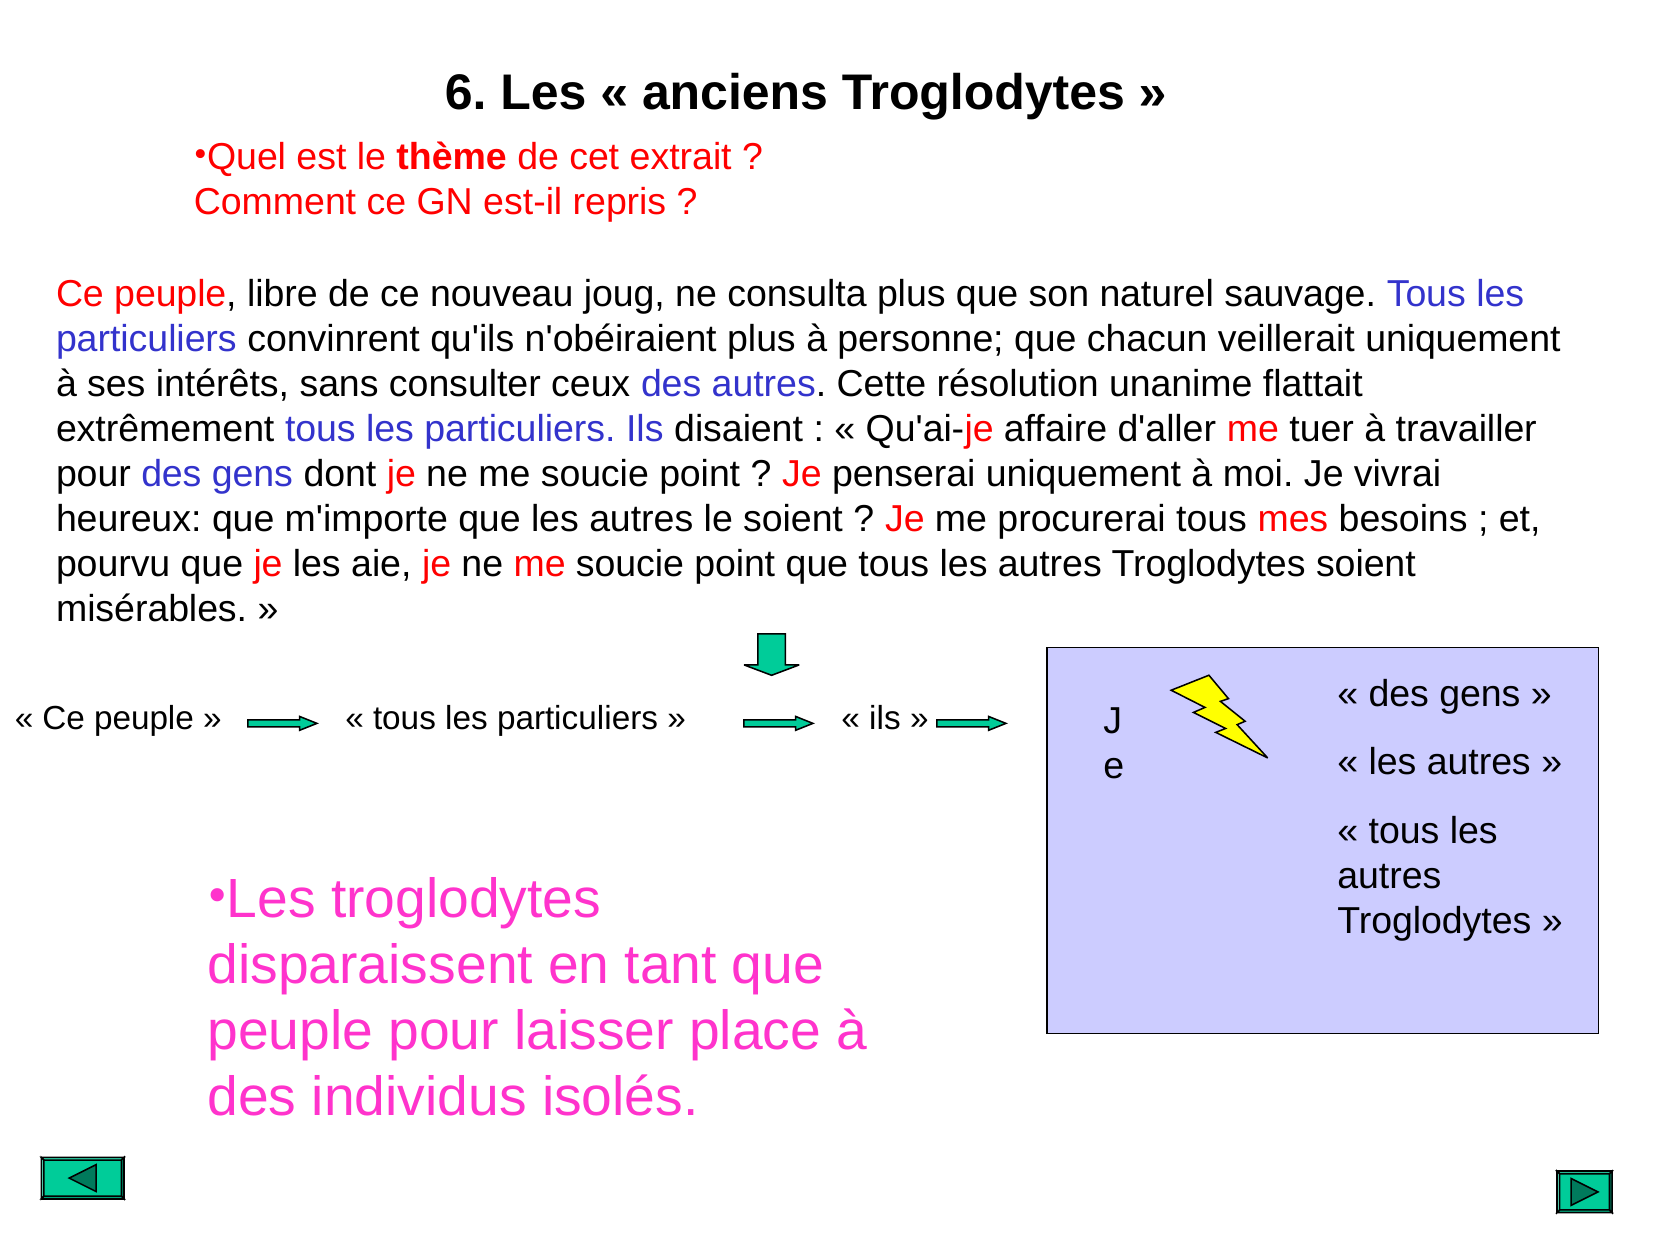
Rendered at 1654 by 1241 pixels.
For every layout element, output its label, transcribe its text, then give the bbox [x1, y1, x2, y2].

text_box Quel est le thème de cet extrait ? Comment ce GN est-il repris ? [179, 123, 910, 230]
text_box [1047, 647, 1599, 1034]
text_box « Ce peuple » [0, 688, 290, 745]
title 6. Les « anciens Troglodytes » [358, 41, 1254, 138]
text_box Les troglodytes disparaissent en tant que peuple pour laisser place à des individus isolés. [192, 854, 924, 1135]
text_box Ce peuple, libre de ce nouveau joug, ne consulta plus que son naturel sauvage. Tous les particuliers convinrent qu'ils n'obéiraient plus à personne; que chacun veillerait uniquement à ses intérêts, sans consulter ceux des autres. Cette résolution unanime flattait extrêmement tous les particuliers. Ils disaient : « Qu'ai-je affaire d'aller me tuer à travailler pour des gens dont je ne me soucie point ? Je penserai uniquement à moi. Je vivrai heureux: que m'importe que les autres le soient ? Je me procurerai tous mes besoins ; et, pourvu que je les aie, je ne me soucie point que tous les autres Troglodytes soient misérables. » [41, 261, 1585, 638]
text_box « tous les particuliers » [330, 688, 745, 745]
text_box « ils » [826, 688, 951, 745]
text_box « des gens » « les autres » « tous les autres Troglodytes » [1322, 661, 1613, 949]
text_box Je [1088, 688, 1158, 795]
